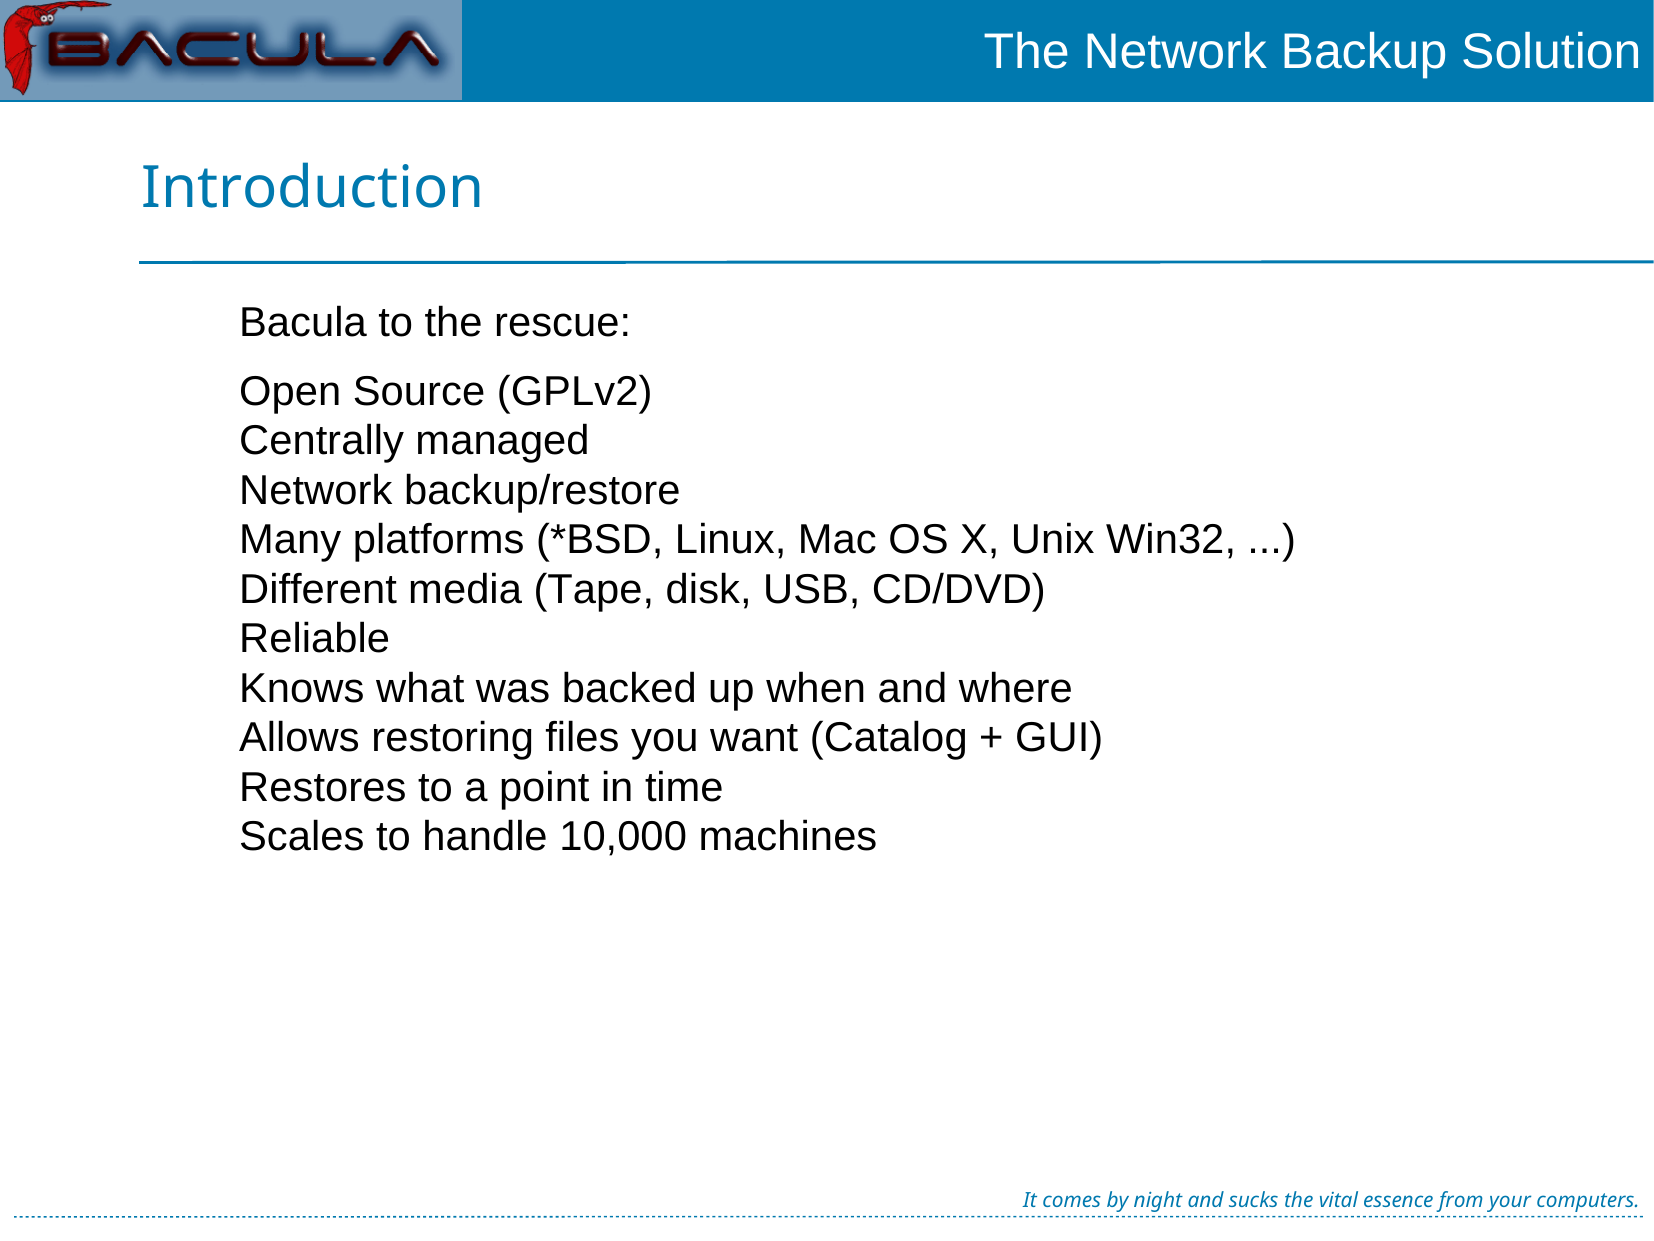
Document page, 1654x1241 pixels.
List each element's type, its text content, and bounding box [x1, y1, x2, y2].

title Introduction [141, 112, 1501, 226]
list Bacula to the rescue: Open Source (GPLv2) Centrally managed Network backup/restore Many platforms (*BSD, Linux, Mac OS X, Unix Win32, ...) Different media (Tape, disk, USB, CD/DVD) Reliable Knows what was backed up when and where Allows restoring files you want (Catalog + GUI) Restores to a point in time Scales to handle 10,000 machines [144, 298, 1538, 1163]
picture [0, 0, 461, 99]
